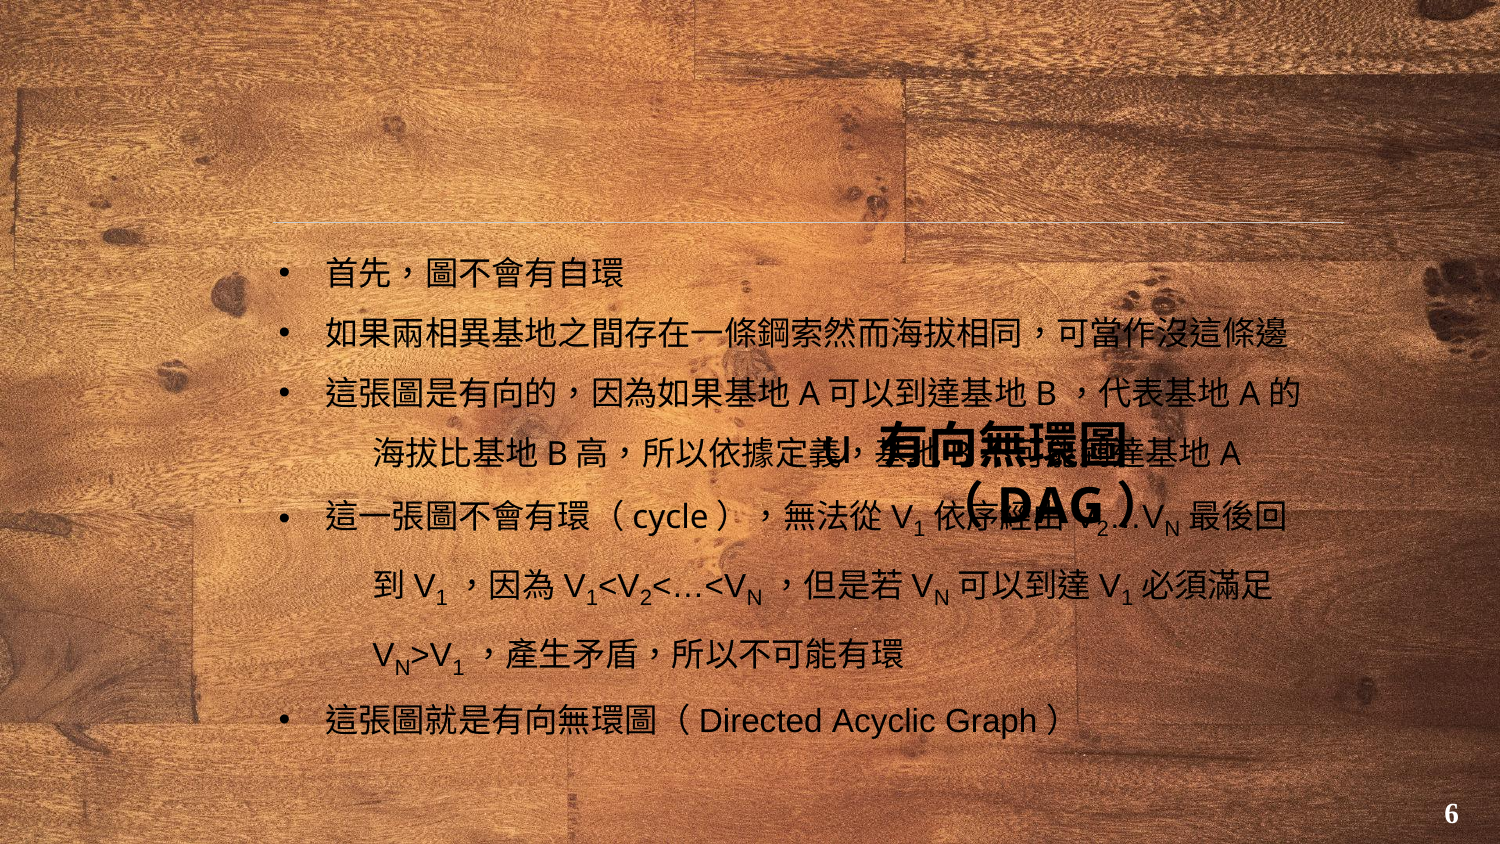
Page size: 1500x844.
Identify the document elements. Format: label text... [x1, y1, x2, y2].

title 有向無環圖（DAG） [255, 117, 1341, 233]
slide_number 6 [1429, 779, 1500, 844]
text_box 首先，圖不會有自環 如果兩相異基地之間存在一條鋼索然而海拔相同，可當作沒這條邊 這張圖是有向的，因為如果基地A可以到達基地B，代表基地A的海拔比基地B高，所以依據定義，基地B不可能到達基地A 這一張圖不會有環（cycle），無法從V1依序經由V2…VN最後回到V1，因為V1<V2<…<VN，但是若VN可以到達V1必須滿足VN>V1，產生矛盾，所以不可能有環 這張圖就是有向無環圖（Directed Acyclic Graph） [263, 225, 1332, 718]
